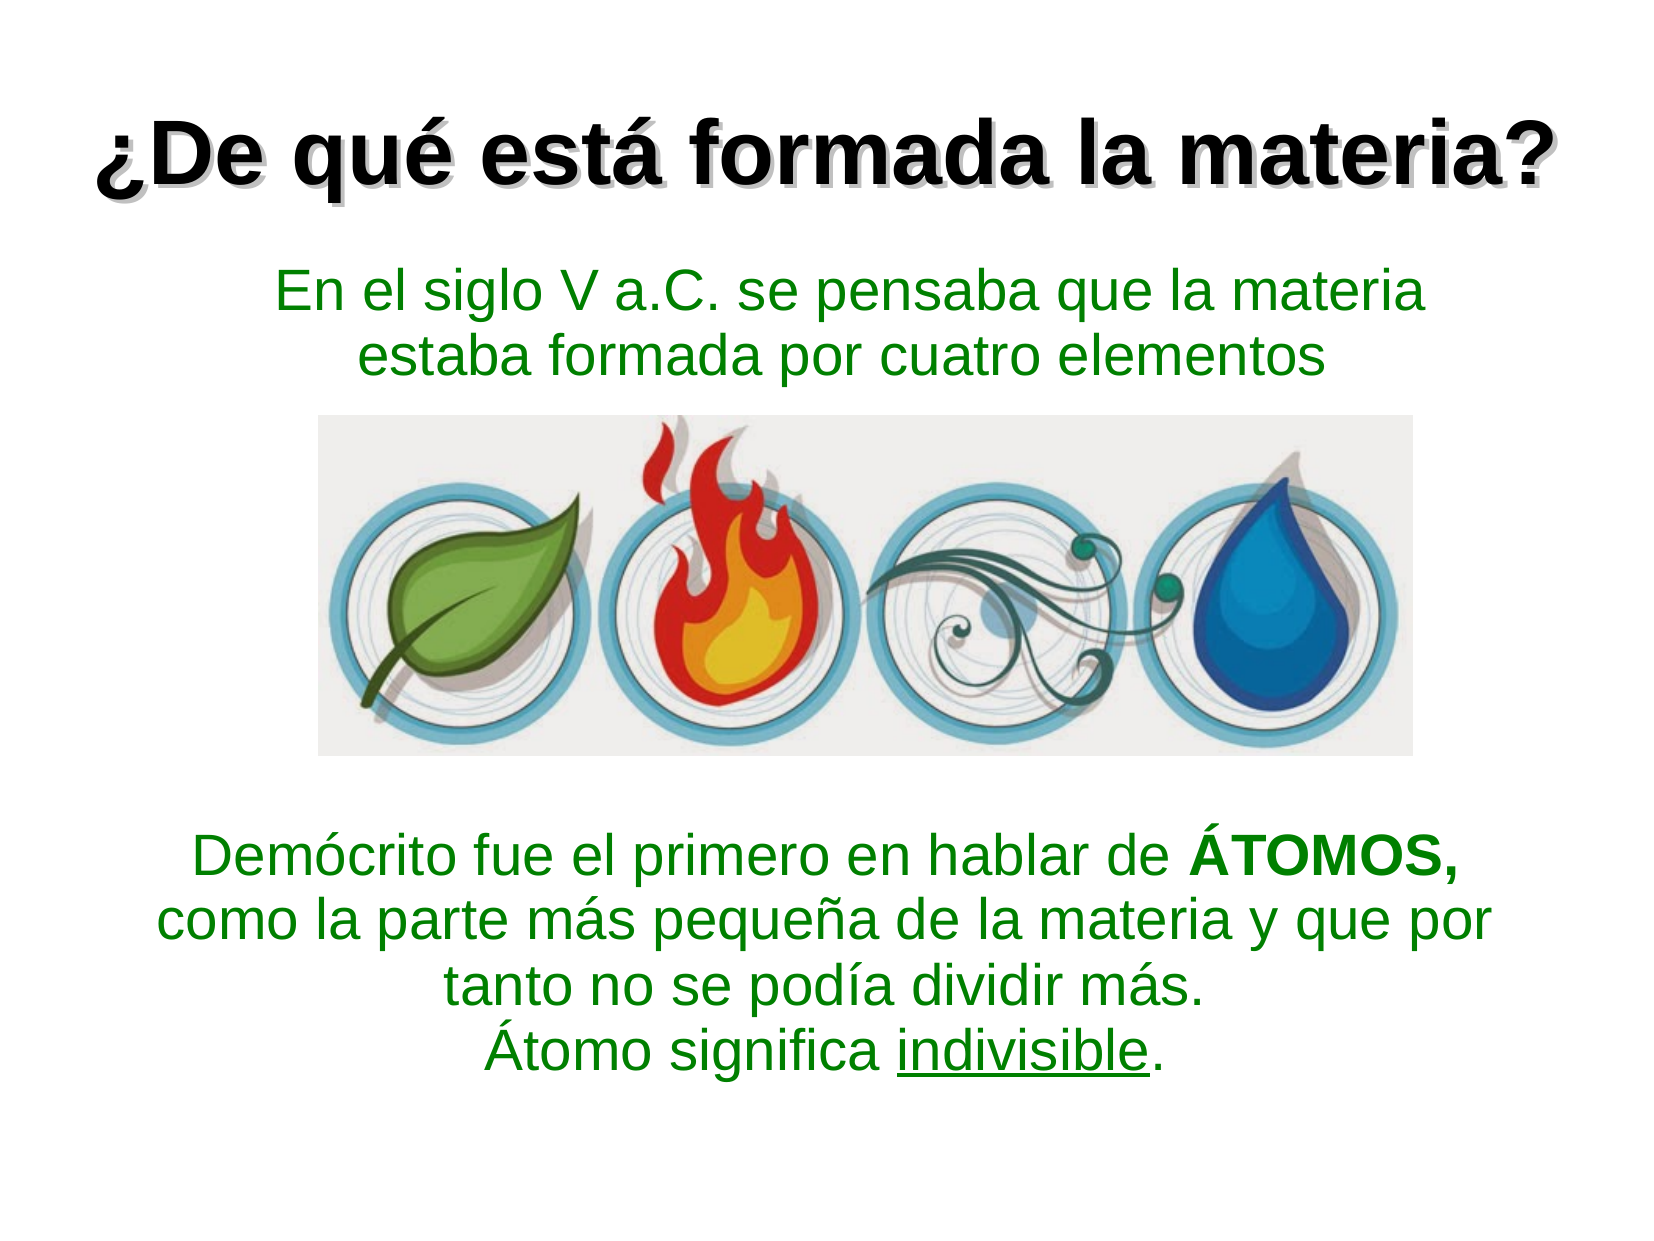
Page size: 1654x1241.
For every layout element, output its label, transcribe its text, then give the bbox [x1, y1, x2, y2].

text_box En el siglo V a.C. se pensaba que la materia estaba formada por cuatro elementos [259, 250, 1465, 414]
title ¿De qué está formada la materia? [82, 49, 1571, 257]
text_box Demócrito fue el primero en hablar de ÁTOMOS, como la parte más pequeña de la materia y que por tanto no se podía dividir más. Átomo significa indivisible. [141, 814, 1571, 1090]
picture [318, 415, 1413, 756]
